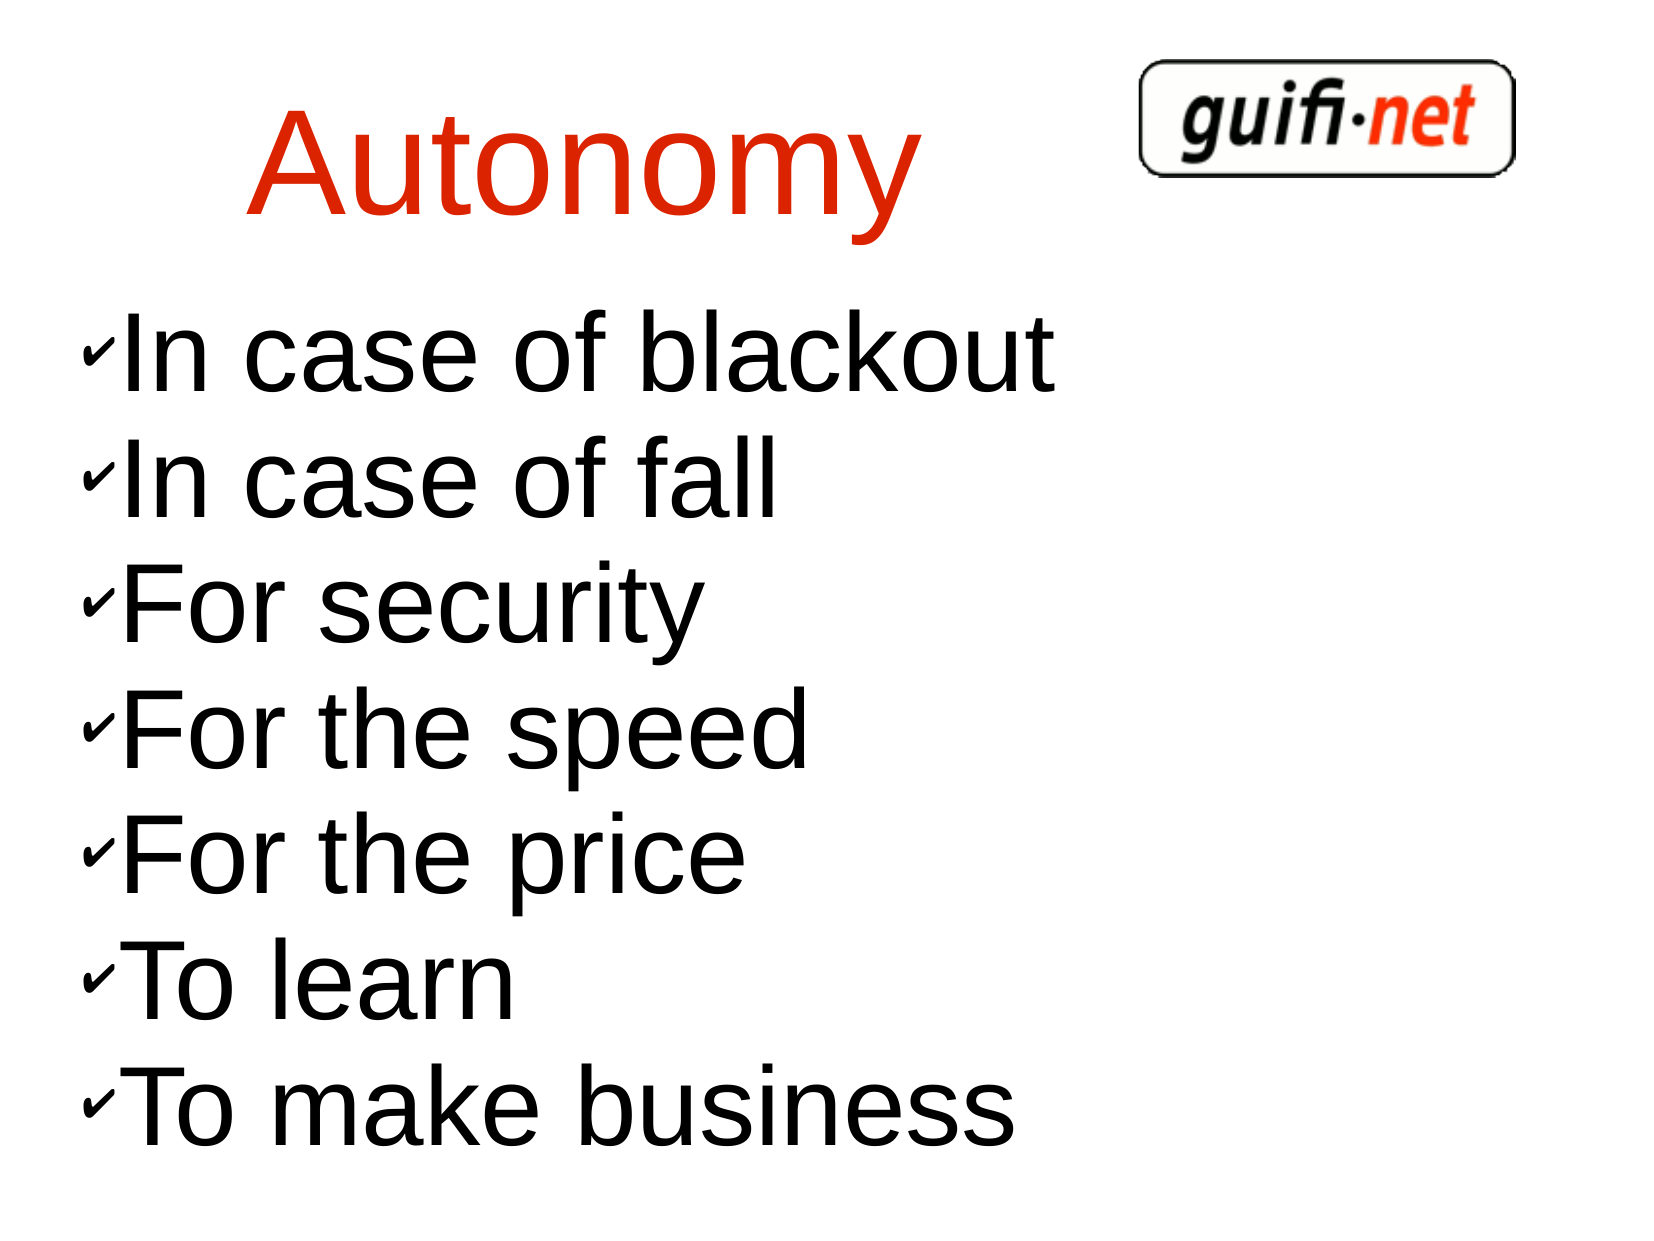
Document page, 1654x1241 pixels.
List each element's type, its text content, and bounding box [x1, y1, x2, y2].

title Autonomy [76, 66, 1093, 259]
picture [1137, 59, 1516, 178]
